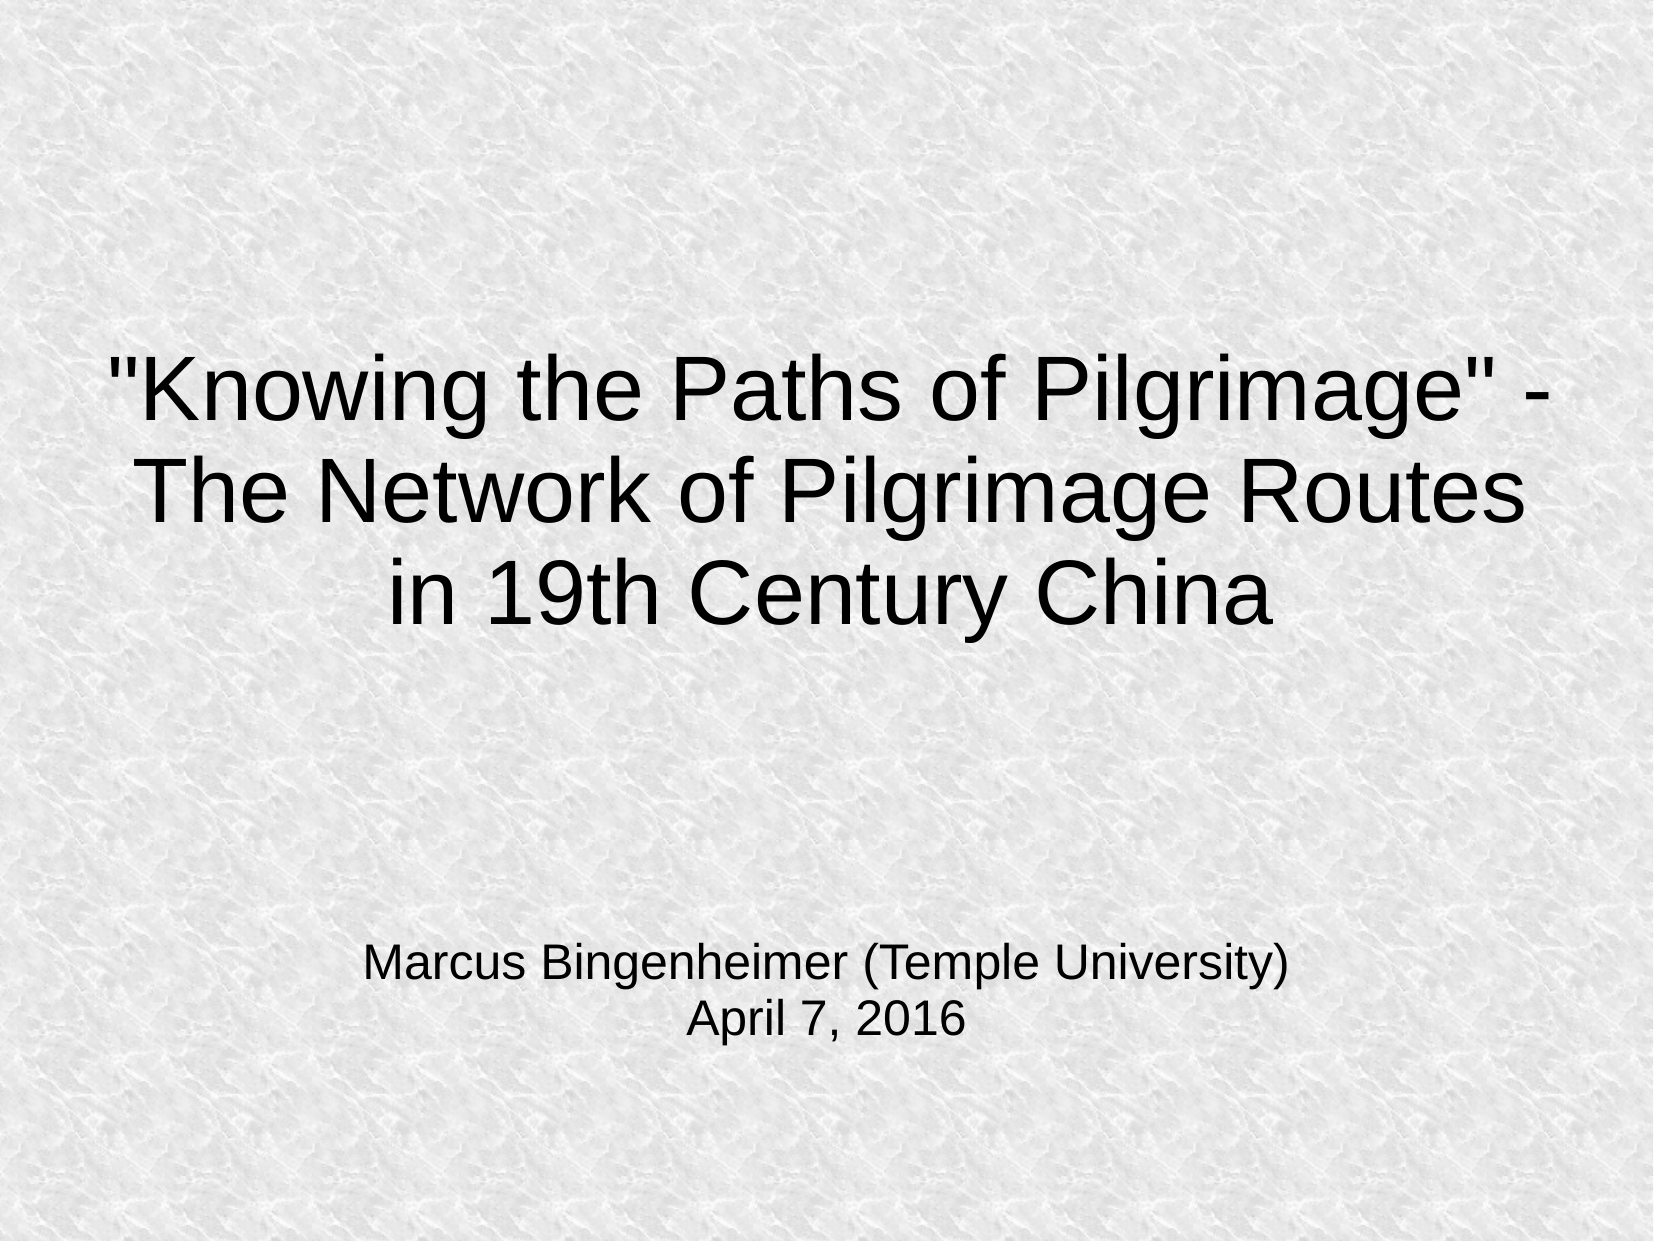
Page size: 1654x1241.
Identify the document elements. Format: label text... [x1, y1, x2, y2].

subtitle Marcus Bingenheimer (Temple University) April 7, 2016 [82, 885, 1571, 1096]
title "Knowing the Paths of Pilgrimage" - The Network of Pilgrimage Routes in 19th Century China [87, 336, 1576, 646]
picture [0, 0, 1654, 1241]
